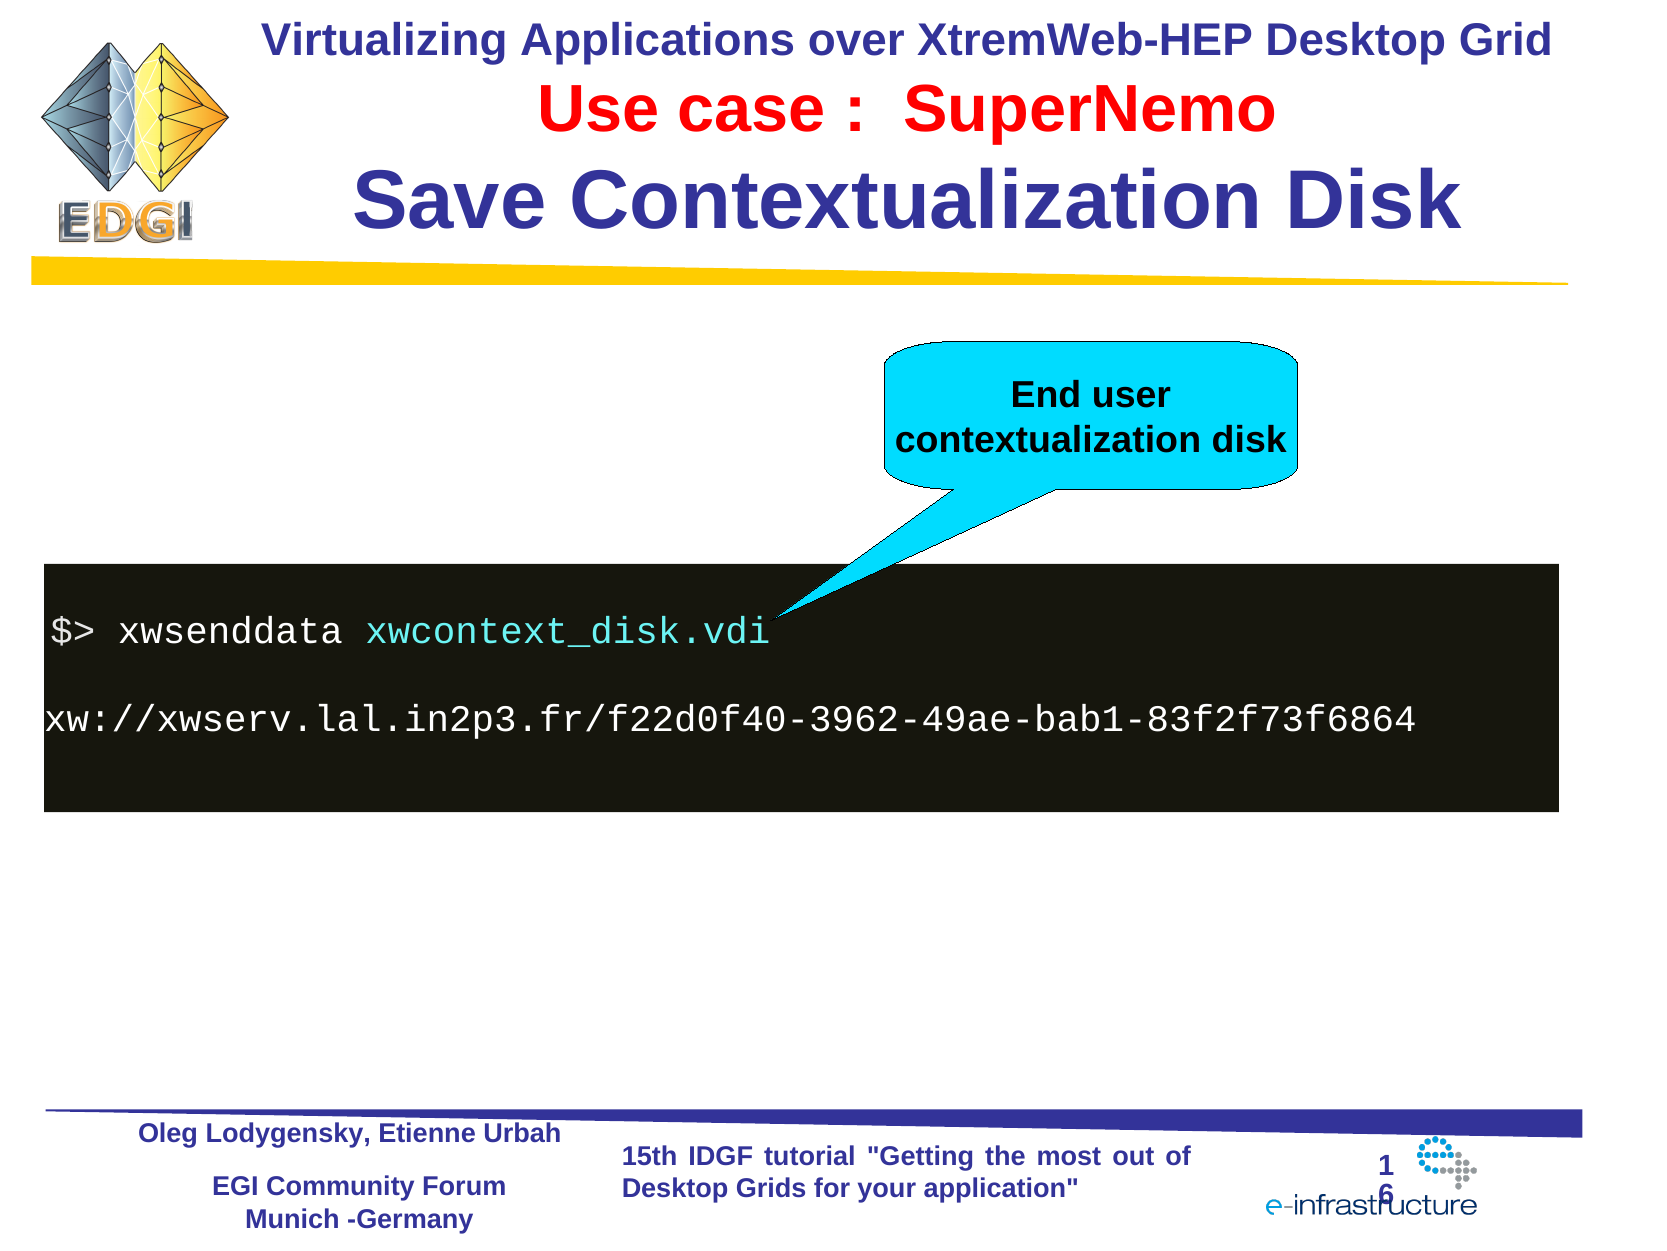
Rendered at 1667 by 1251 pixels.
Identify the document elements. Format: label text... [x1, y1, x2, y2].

text_box $> xwsenddata xwcontext_disk.vdi xw://xwserv.lal.in2p3.fr/f22d0f40-3962-49ae-bab1-83f2f73f6864 [44, 563, 1559, 813]
picture [31, 37, 238, 249]
text_box End user contextualization disk [770, 341, 1298, 621]
picture [1266, 1136, 1477, 1215]
text_box Virtualizing Applications over XtremWeb-HEP Desktop Grid Use case : SuperNemo Save Contextualization Disk [259, 14, 1563, 240]
